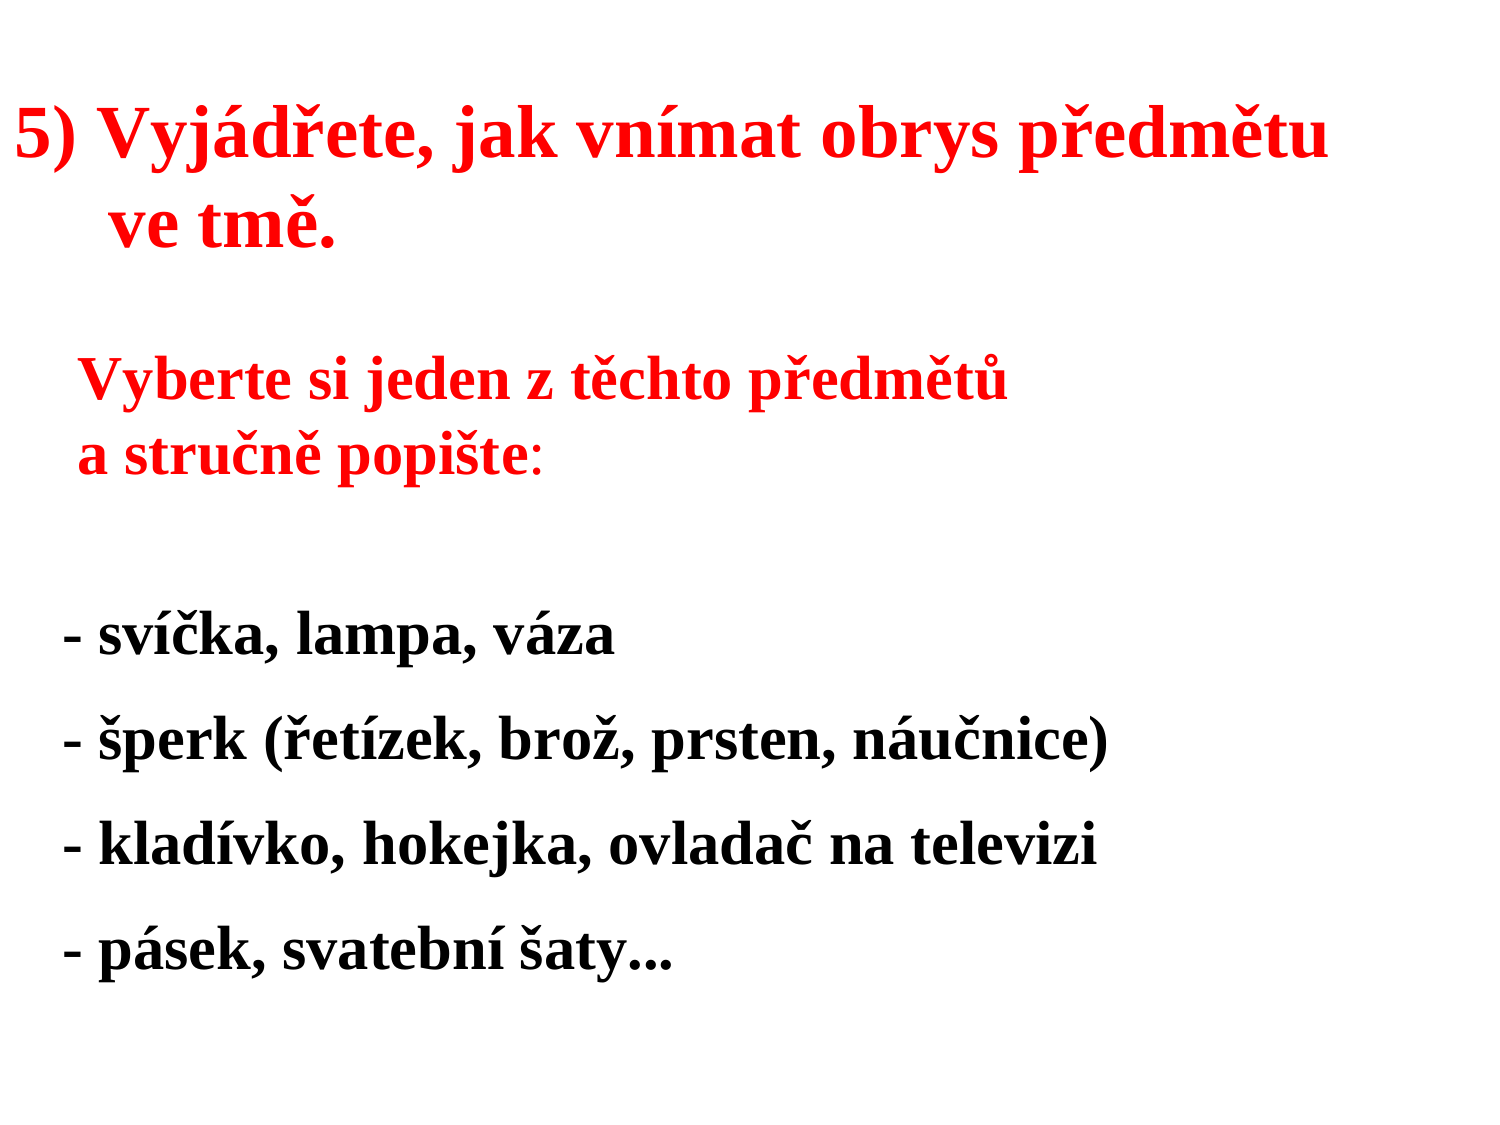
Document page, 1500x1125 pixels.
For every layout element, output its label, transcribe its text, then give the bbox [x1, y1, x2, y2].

text_box 5) Vyjádřete, jak vnímat obrys předmětu ve tmě. Vyberte si jeden z těchto předmětů a stručně popište: - svíčka, lampa, váza - šperk (řetízek, brož, prsten, náučnice) - kladívko, hokejka, ovladač na televizi - pásek, svatební šaty... [0, 0, 1500, 990]
